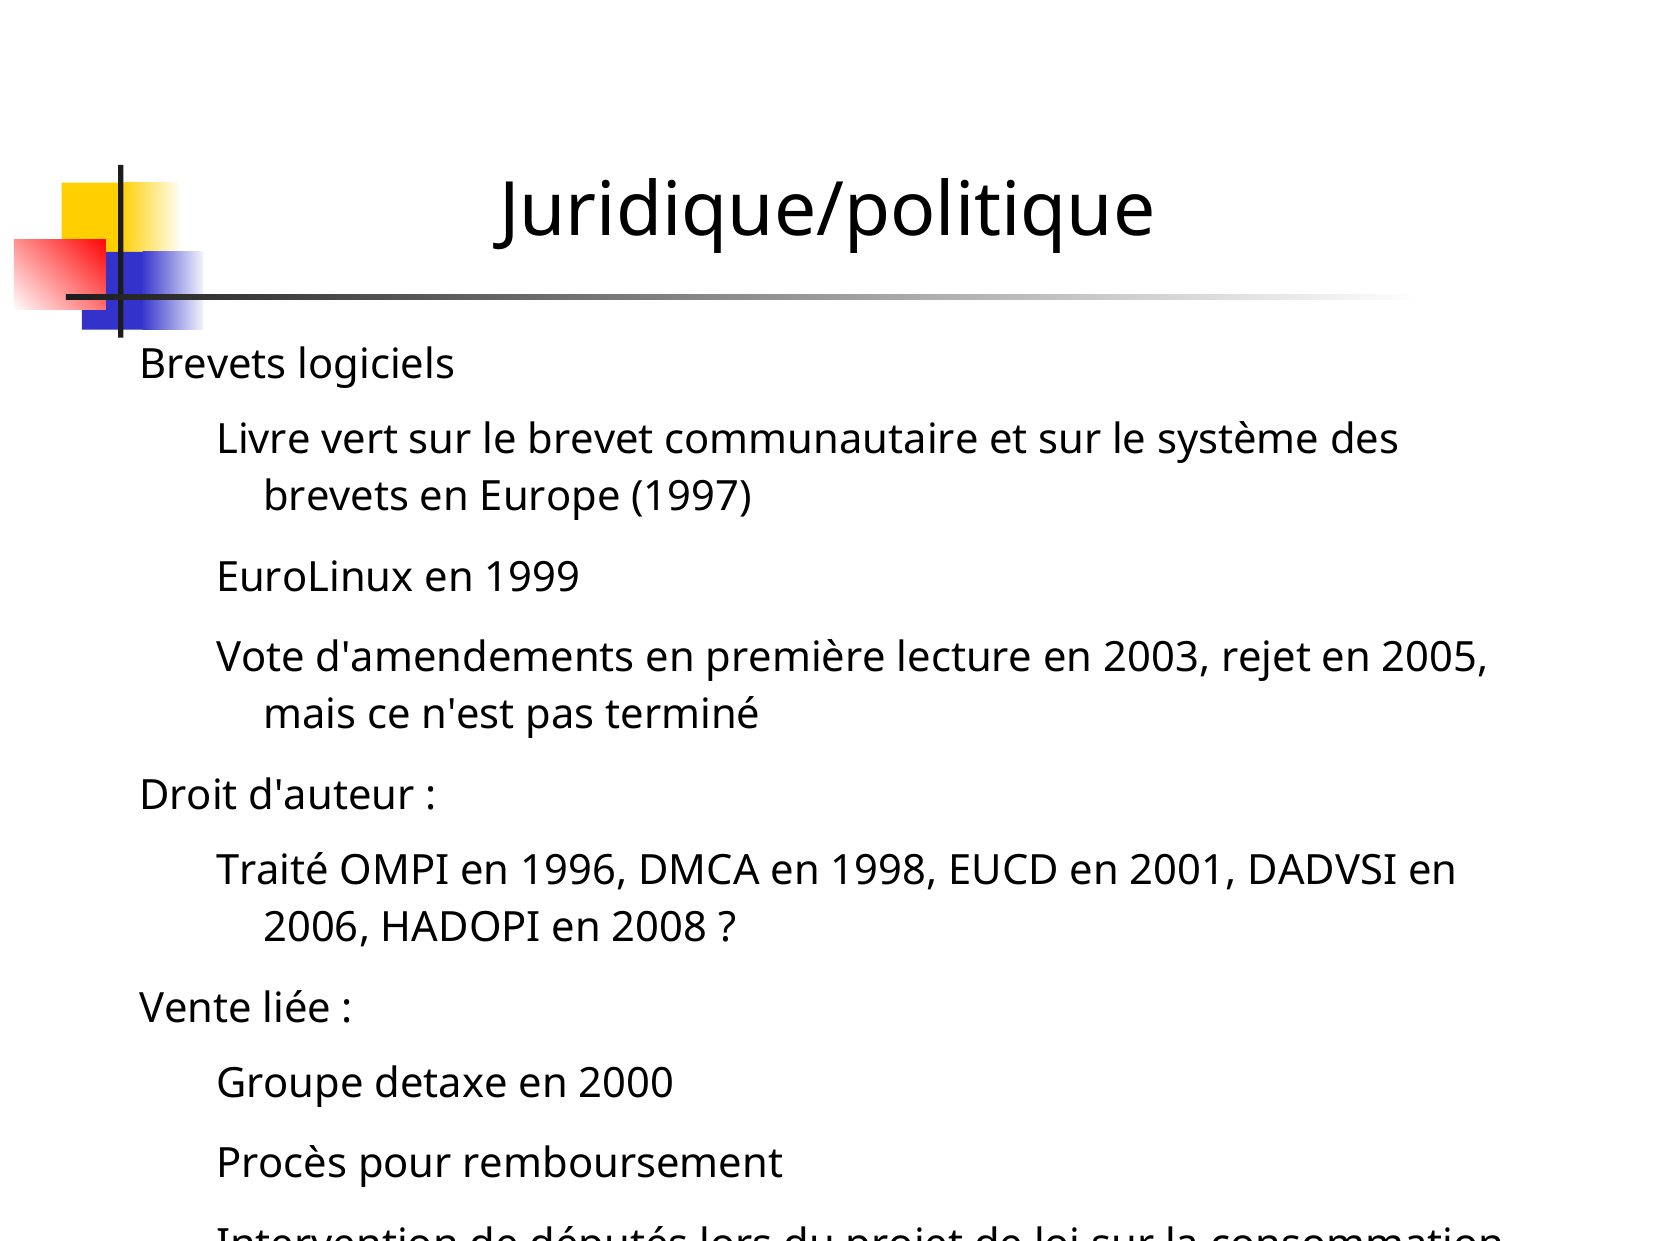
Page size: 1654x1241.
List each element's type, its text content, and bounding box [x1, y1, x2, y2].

title Juridique/politique [121, 102, 1534, 311]
list Brevets logiciels Livre vert sur le brevet communautaire et sur le système des brevets en Europe (1997) EuroLinux en 1999 Vote d'amendements en première lecture en 2003, rejet en 2005, mais ce n'est pas terminé Droit d'auteur : Traité OMPI en 1996, DMCA en 1998, EUCD en 2001, DADVSI en 2006, HADOPI en 2008 ? Vente liée : Groupe detaxe en 2000 Procès pour remboursement Intervention de députés lors du projet de loi sur la consommation (2007), travaux à la DGCCRF, Plan Besson ? [121, 333, 1534, 1241]
